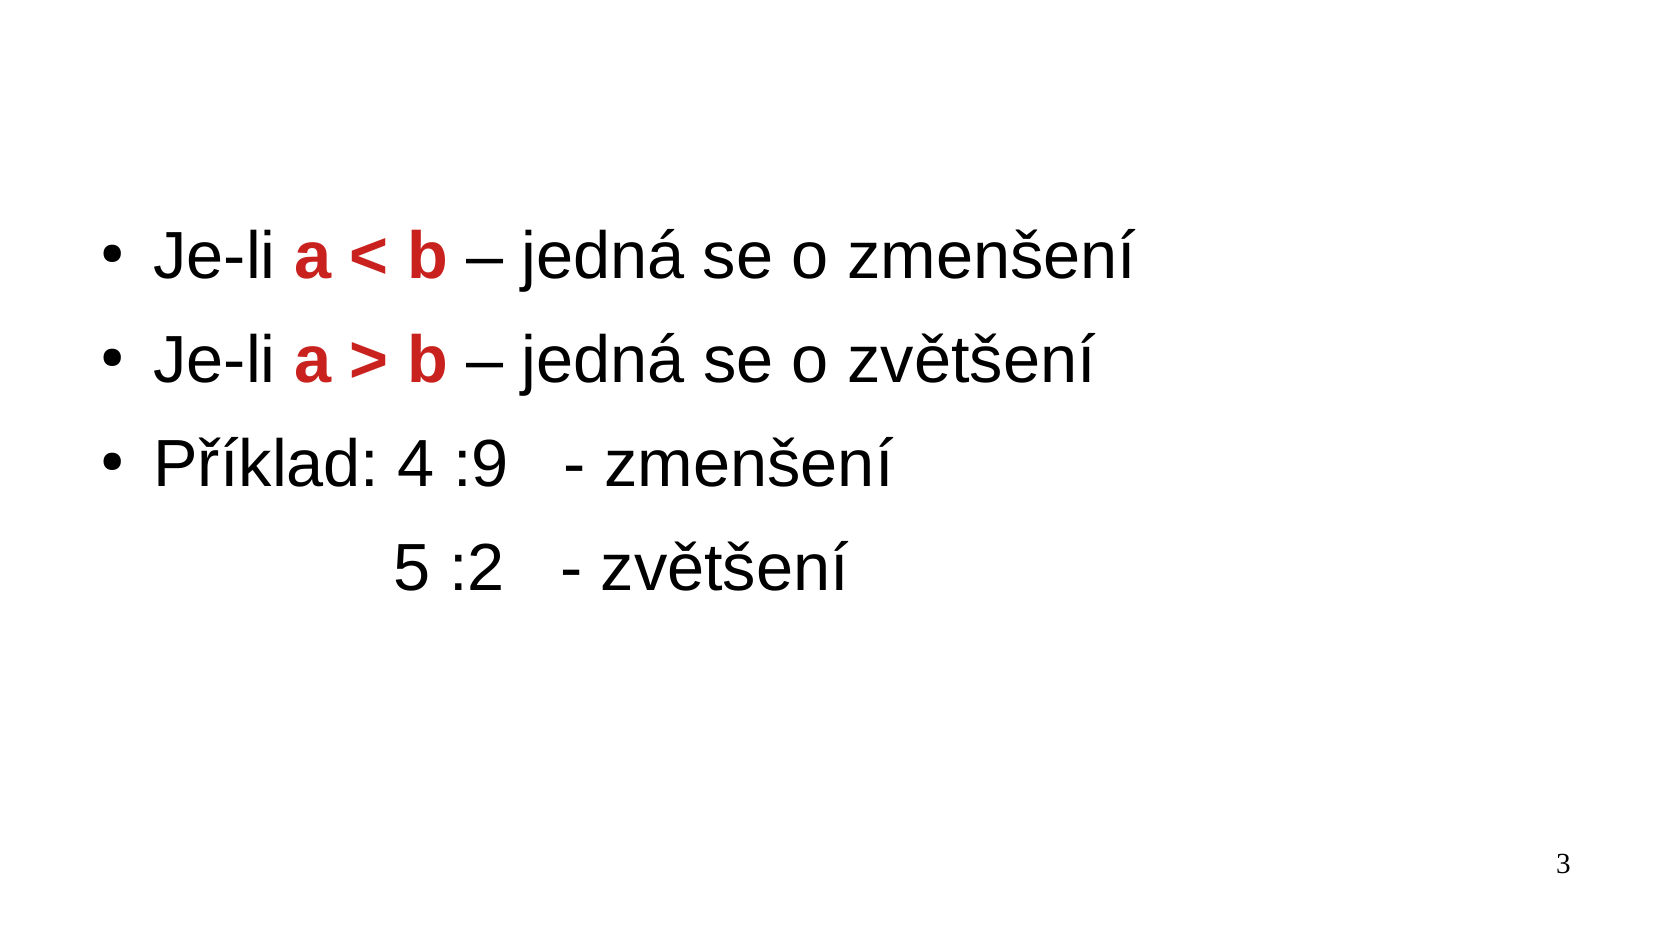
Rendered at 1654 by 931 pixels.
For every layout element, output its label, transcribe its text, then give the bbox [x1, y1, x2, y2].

list Je-li a < b – jedná se o zmenšení Je-li a > b – jedná se o zvětšení Příklad: 4 :9 - zmenšení 5 :2 - zvětšení [82, 217, 1571, 758]
